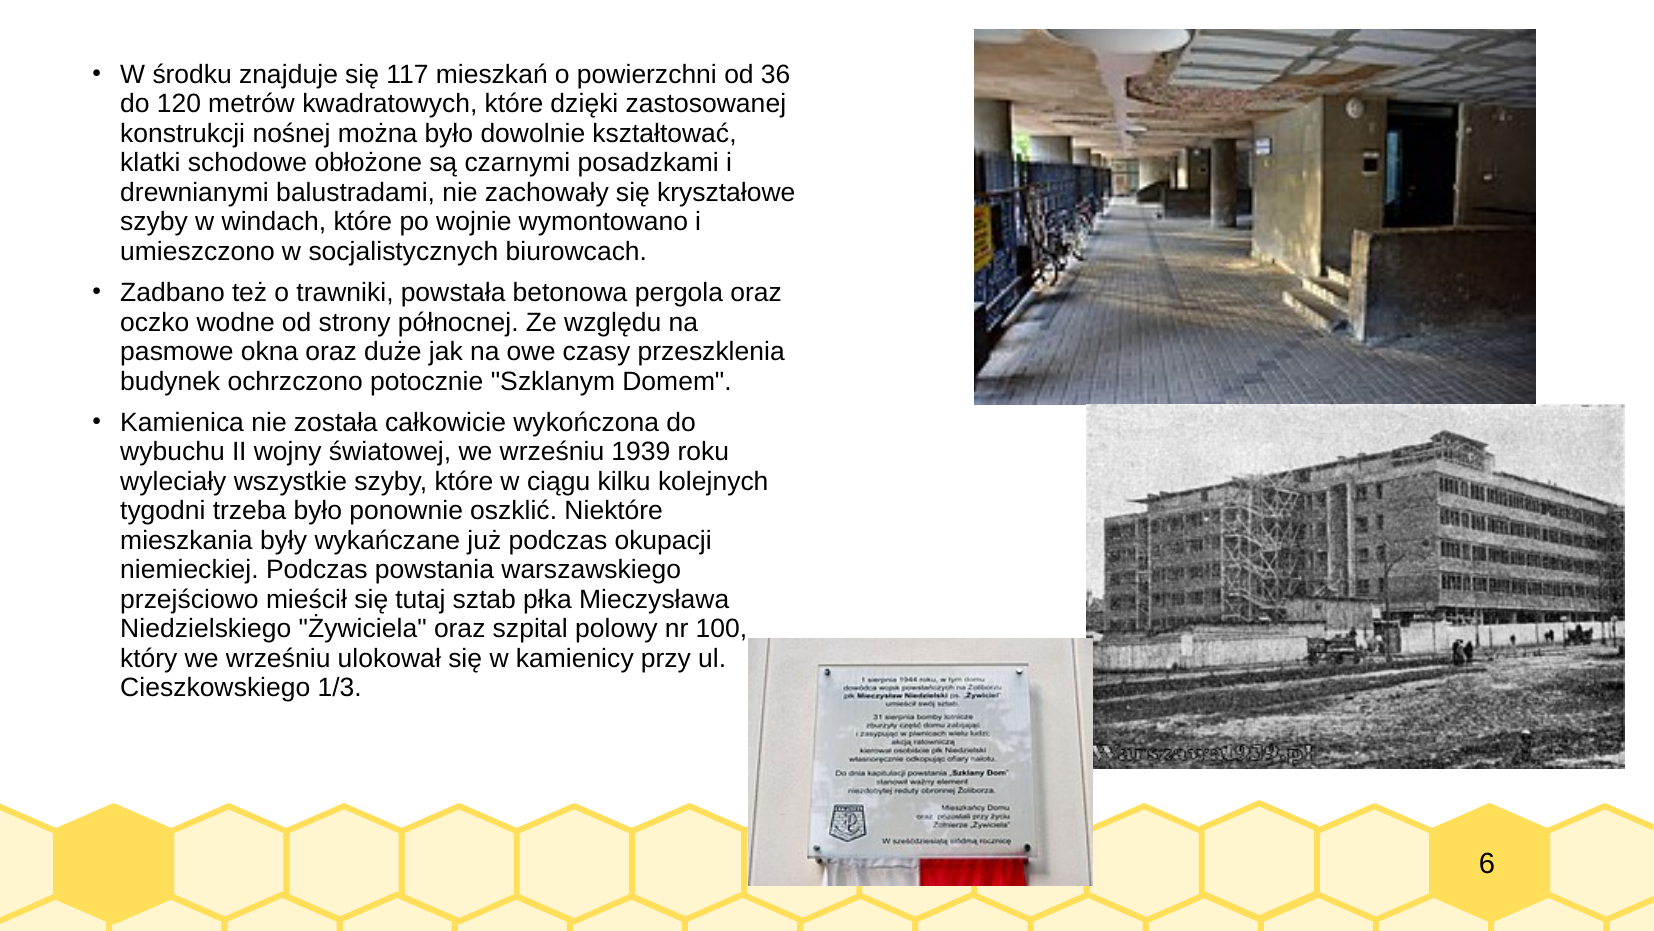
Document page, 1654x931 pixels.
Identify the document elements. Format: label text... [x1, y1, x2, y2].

list W środku znajduje się 117 mieszkań o powierzchni od 36 do 120 metrów kwadratowych, które dzięki zastosowanej konstrukcji nośnej można było dowolnie kształtować, klatki schodowe obłożone są czarnymi posadzkami i drewnianymi balustradami, nie zachowały się kryształowe szyby w windach, które po wojnie wymontowano i umieszczono w socjalistycznych biurowcach. Zadbano też o trawniki, powstała betonowa pergola oraz oczko wodne od strony północnej. Ze względu na pasmowe okna oraz duże jak na owe czasy przeszklenia budynek ochrzczono potocznie "Szklanym Domem". Kamienica nie została całkowicie wykończona do wybuchu II wojny światowej, we wrześniu 1939 roku wyleciały wszystkie szyby, które w ciągu kilku kolejnych tygodni trzeba było ponownie oszklić. Niektóre mieszkania były wykańczane już podczas okupacji niemieckiej. Podczas powstania warszawskiego przejściowo mieścił się tutaj sztab płka Mieczysława Niedzielskiego "Żywiciela" oraz szpital polowy nr 100, który we wrześniu ulokował się w kamienicy przy ul. Cieszkowskiego 1/3. [82, 59, 798, 758]
picture [748, 29, 1625, 886]
